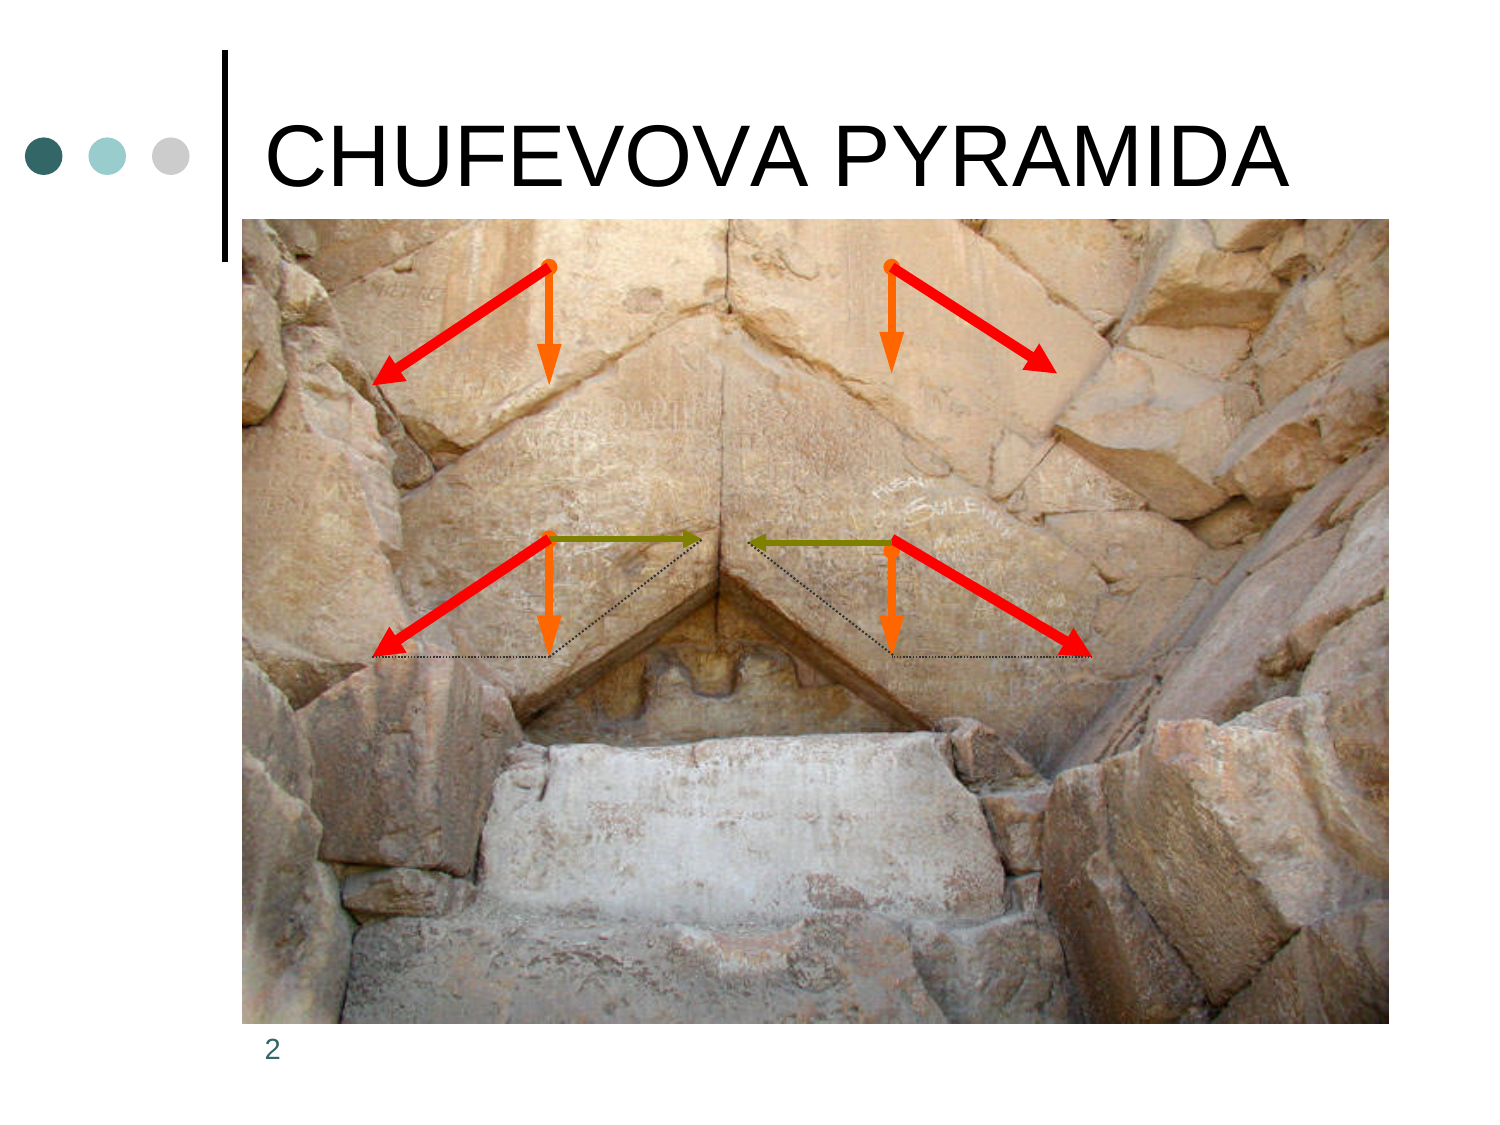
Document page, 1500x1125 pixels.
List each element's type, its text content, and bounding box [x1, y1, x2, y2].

picture [242, 219, 1389, 1024]
title CHUFEVOVA PYRAMIDA [249, 31, 1401, 282]
